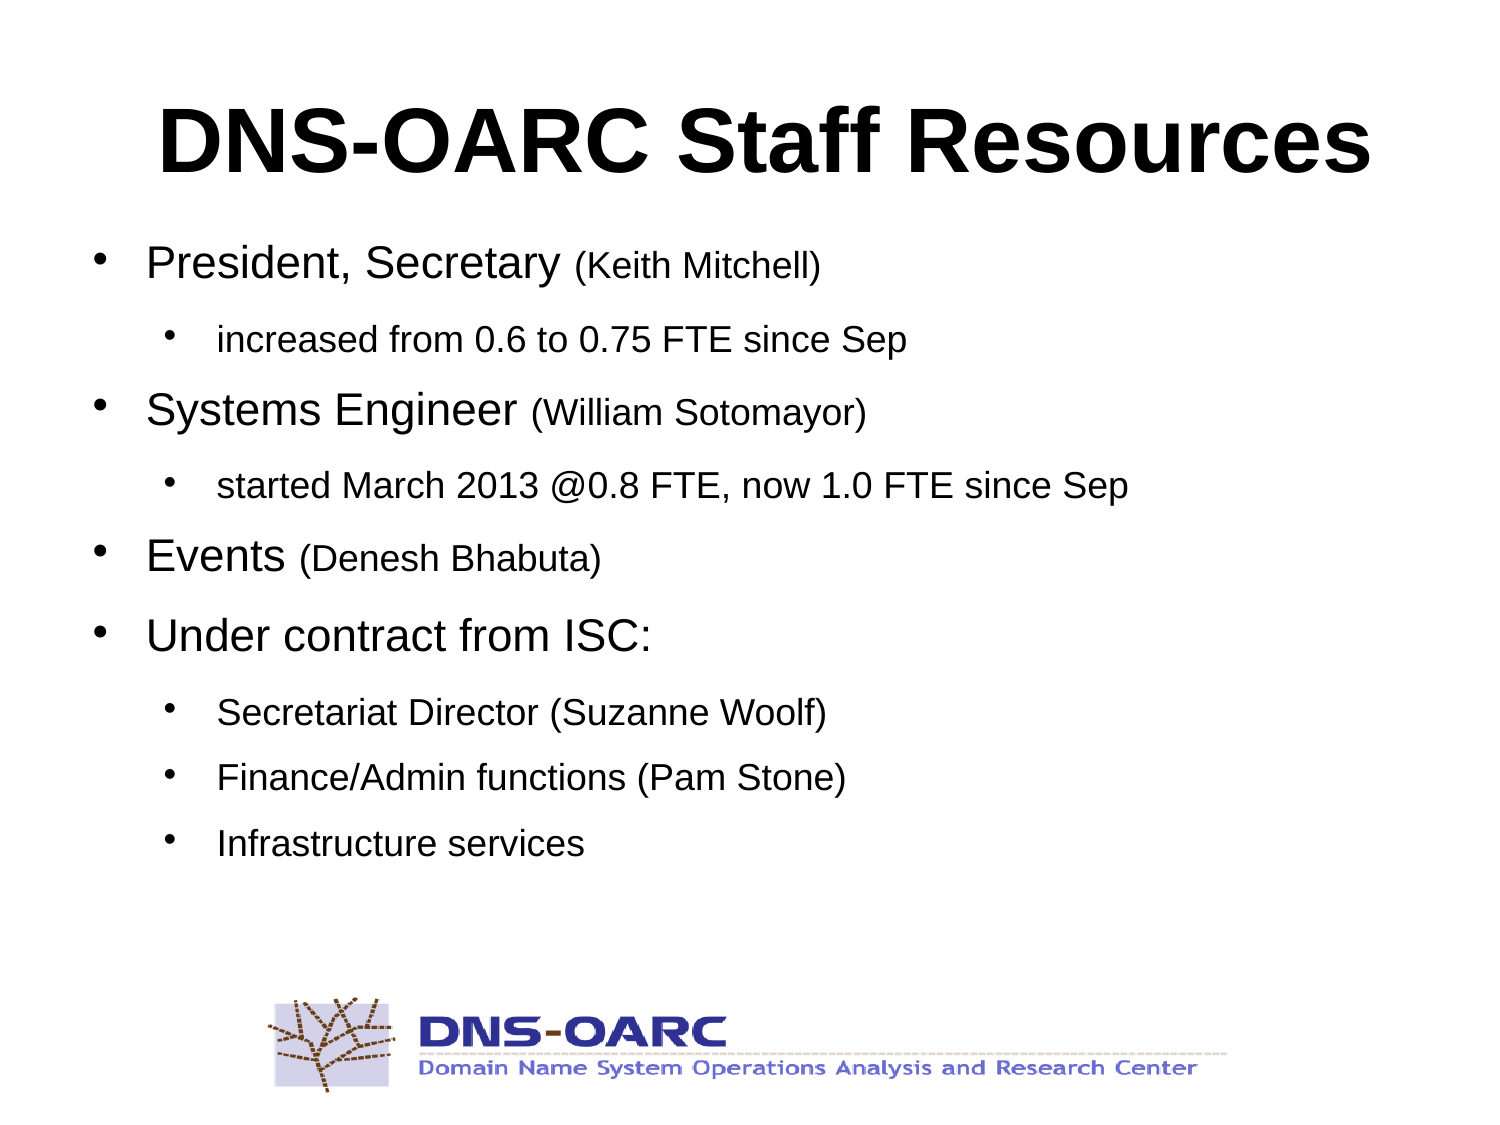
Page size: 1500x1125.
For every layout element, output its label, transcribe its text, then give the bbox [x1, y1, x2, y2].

list President, Secretary (Keith Mitchell) increased from 0.6 to 0.75 FTE since Sep Systems Engineer (William Sotomayor) started March 2013 @0.8 FTE, now 1.0 FTE since Sep Events (Denesh Bhabuta) Under contract from ISC: Secretariat Director (Suzanne Woolf) Finance/Admin functions (Pam Stone) Infrastructure services [75, 233, 1426, 962]
title DNS-OARC Staff Resources [75, 44, 1426, 233]
picture [214, 991, 1259, 1099]
